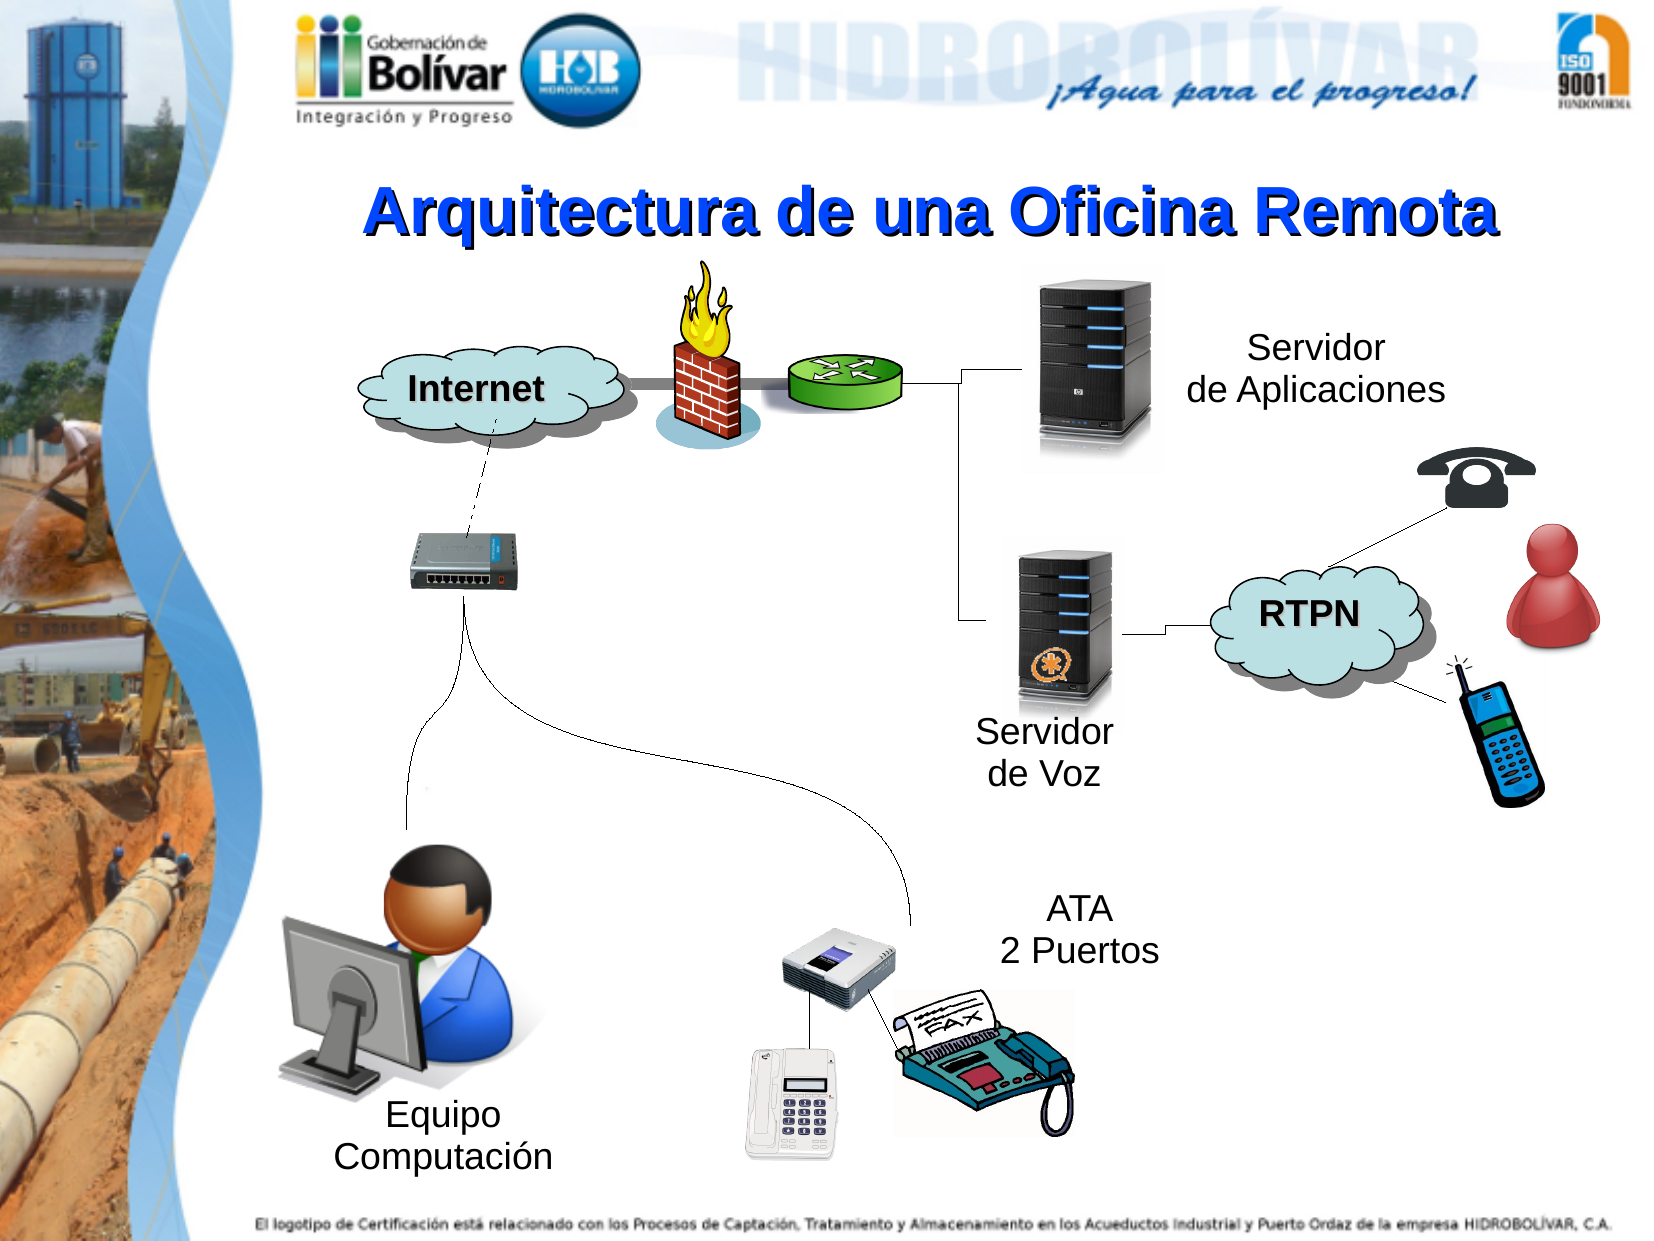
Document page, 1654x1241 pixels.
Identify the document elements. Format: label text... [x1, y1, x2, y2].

text_box ATA 2 Puertos [961, 879, 1199, 979]
text_box Servidor de Aplicaciones [1156, 318, 1477, 418]
text_box Servidor de Voz [925, 702, 1164, 802]
text_box Internet [358, 346, 624, 436]
picture [0, 0, 1654, 1241]
text_box Equipo Computación [296, 1086, 591, 1186]
title Arquitectura de una Oficina Remota [248, 141, 1613, 281]
text_box RTPN [1210, 566, 1424, 685]
